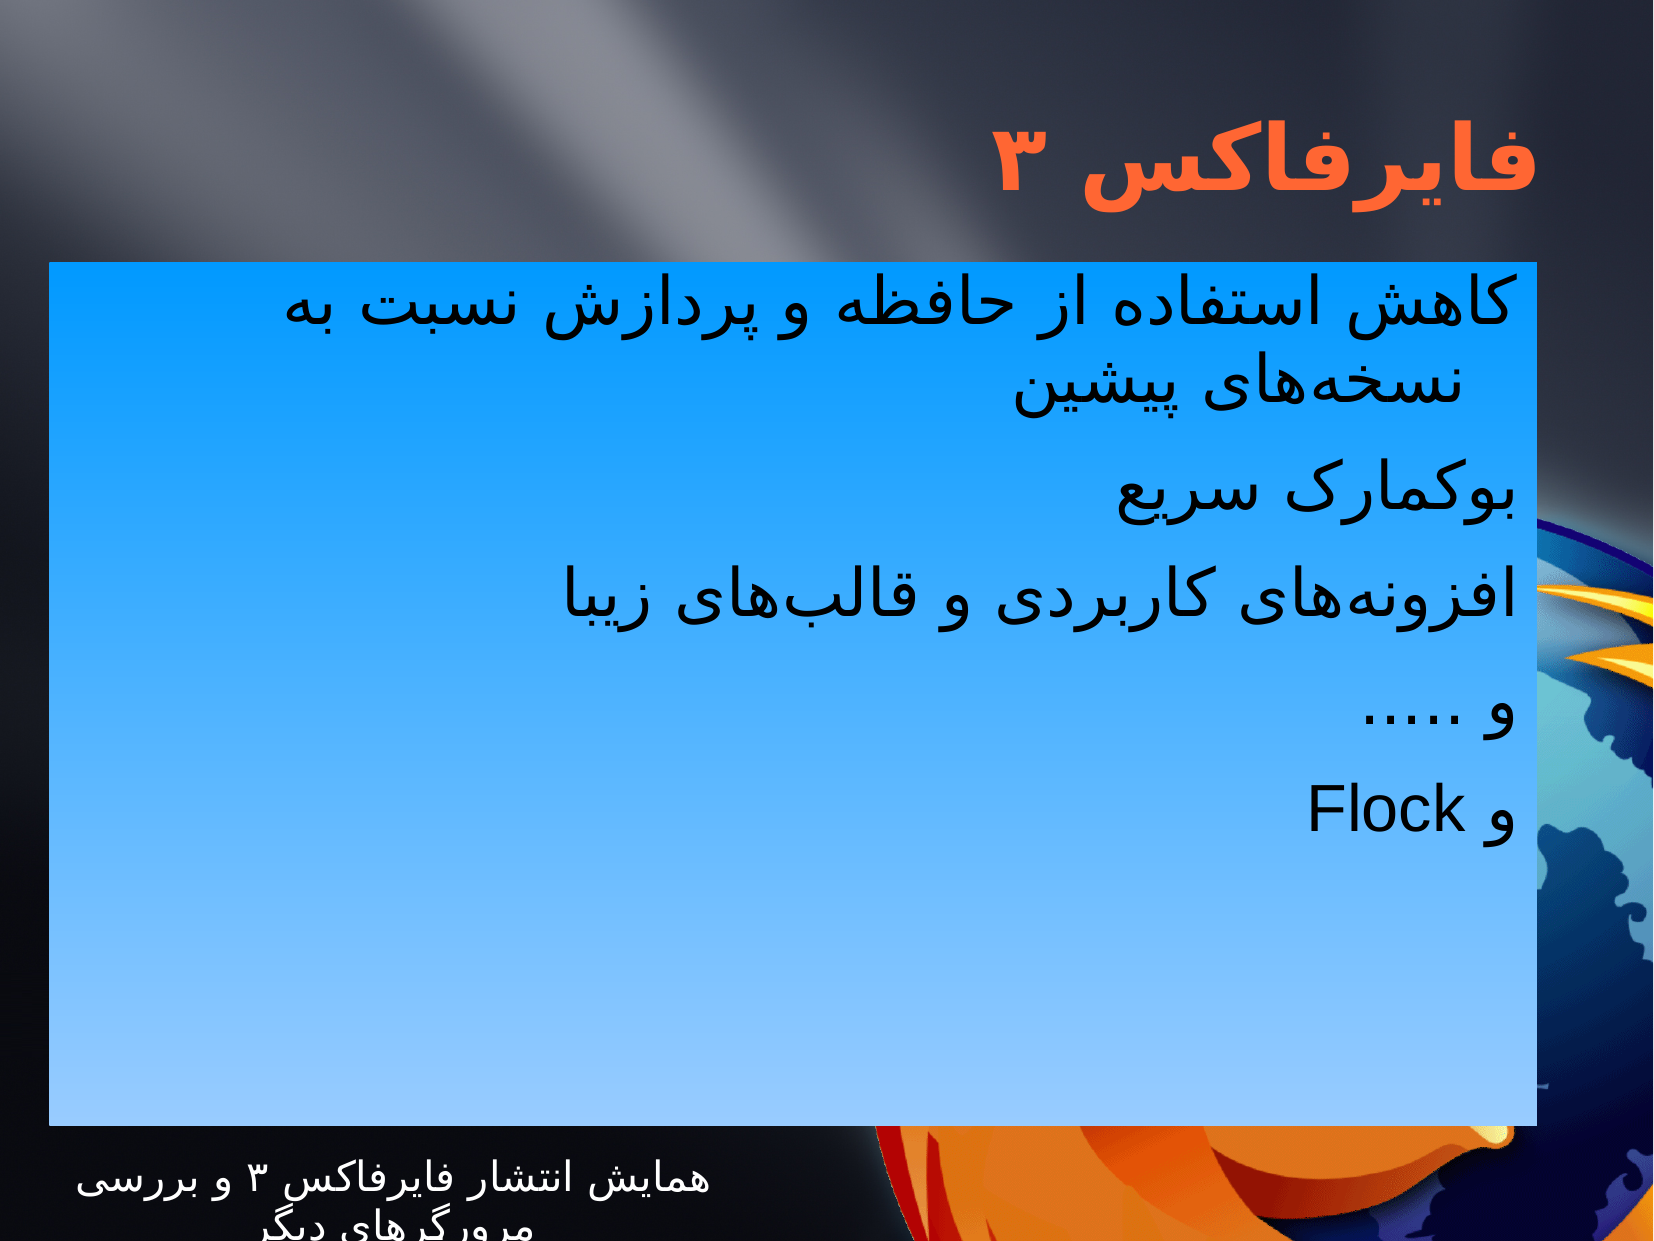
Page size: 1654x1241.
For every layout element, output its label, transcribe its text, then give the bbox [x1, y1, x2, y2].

picture [521, 1231, 528, 1237]
title فایرفاکس ۳ [149, 55, 1575, 263]
list کاهش استفاده از حافظه و پردازش نسبت به نسخه‌های پیشین بوکمارک سریع افزونه‌های کاربردی و قالب‌های زیبا و ..... و Flock [49, 262, 1537, 1126]
picture [0, 0, 1654, 1241]
